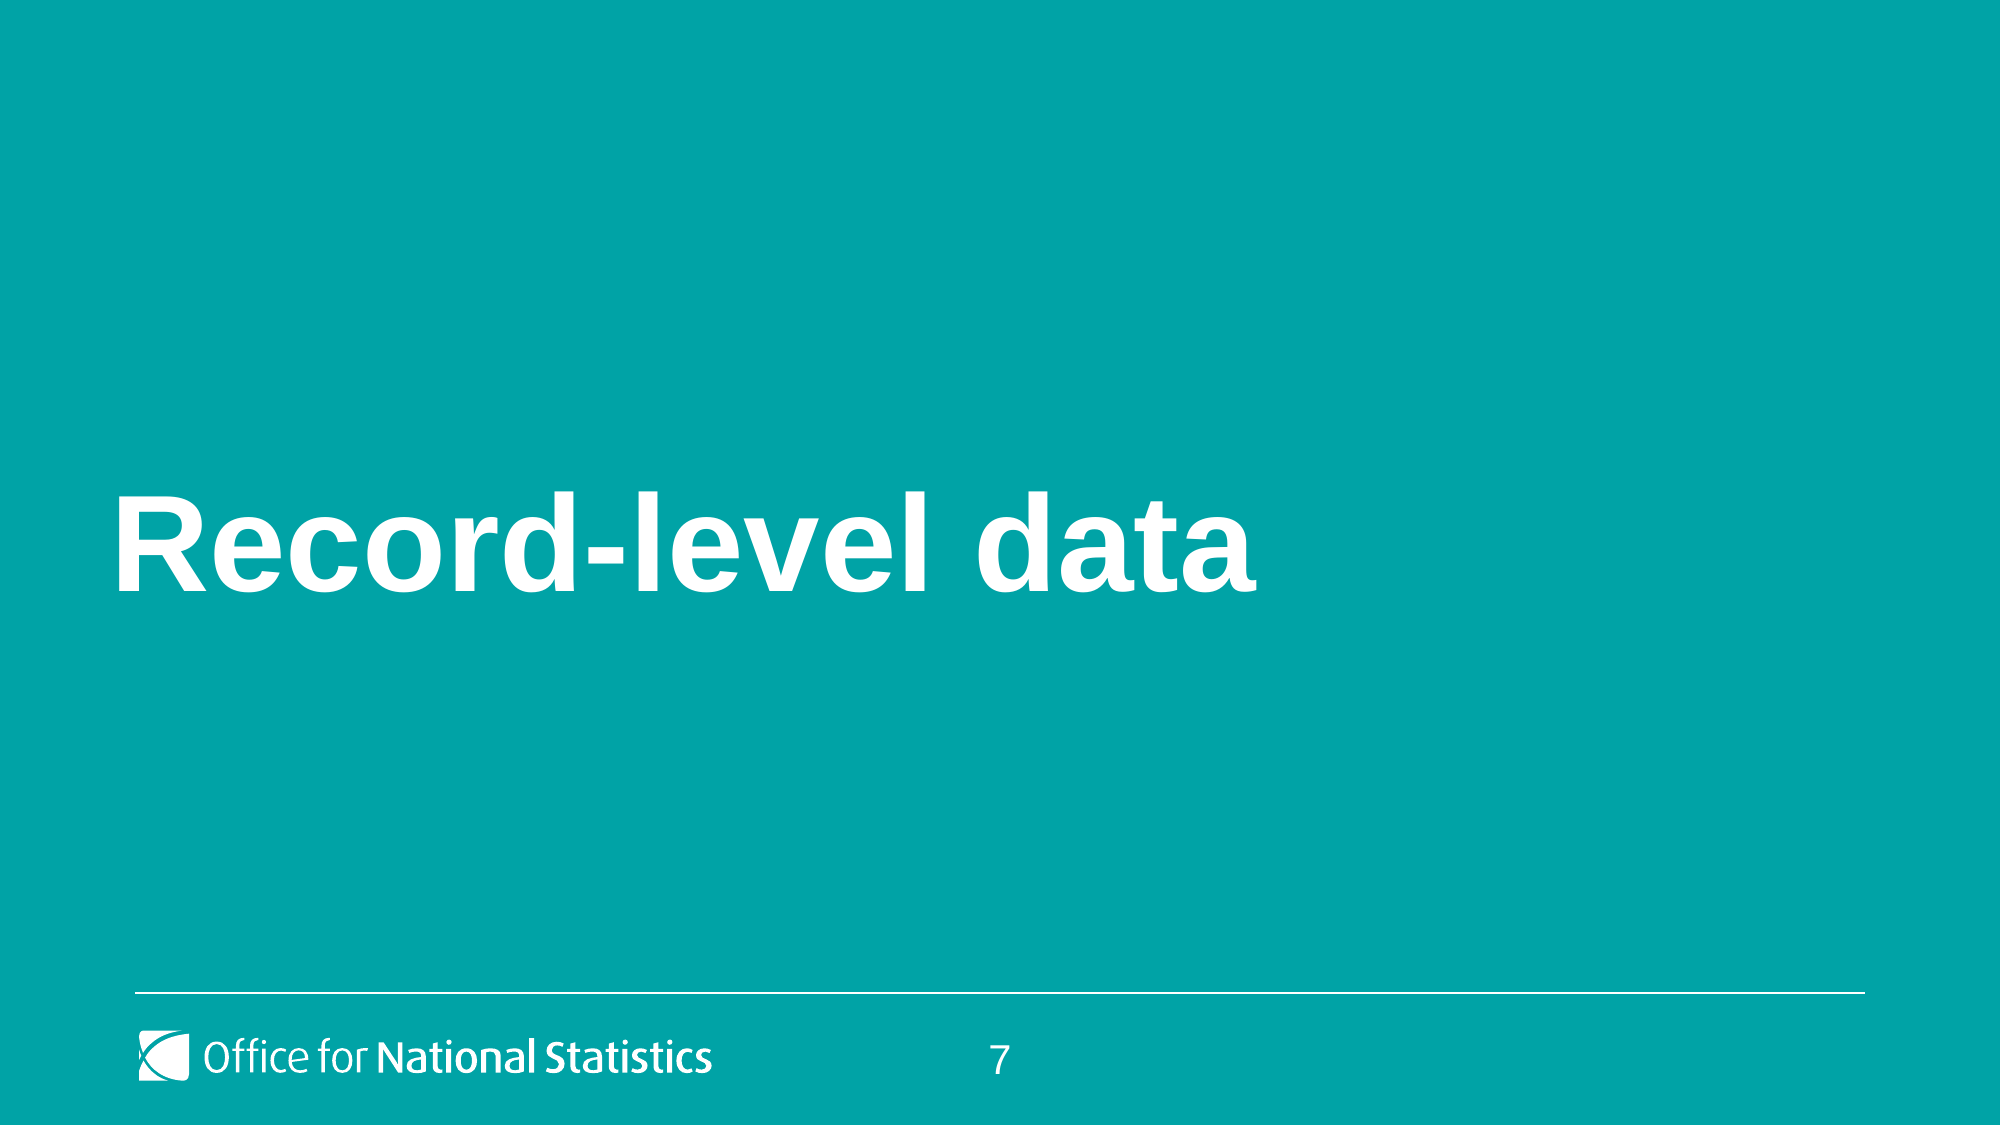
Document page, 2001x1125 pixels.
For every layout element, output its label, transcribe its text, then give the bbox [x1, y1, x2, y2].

text_box 7 [764, 1025, 1236, 1086]
title Record-level data [110, 466, 1836, 625]
